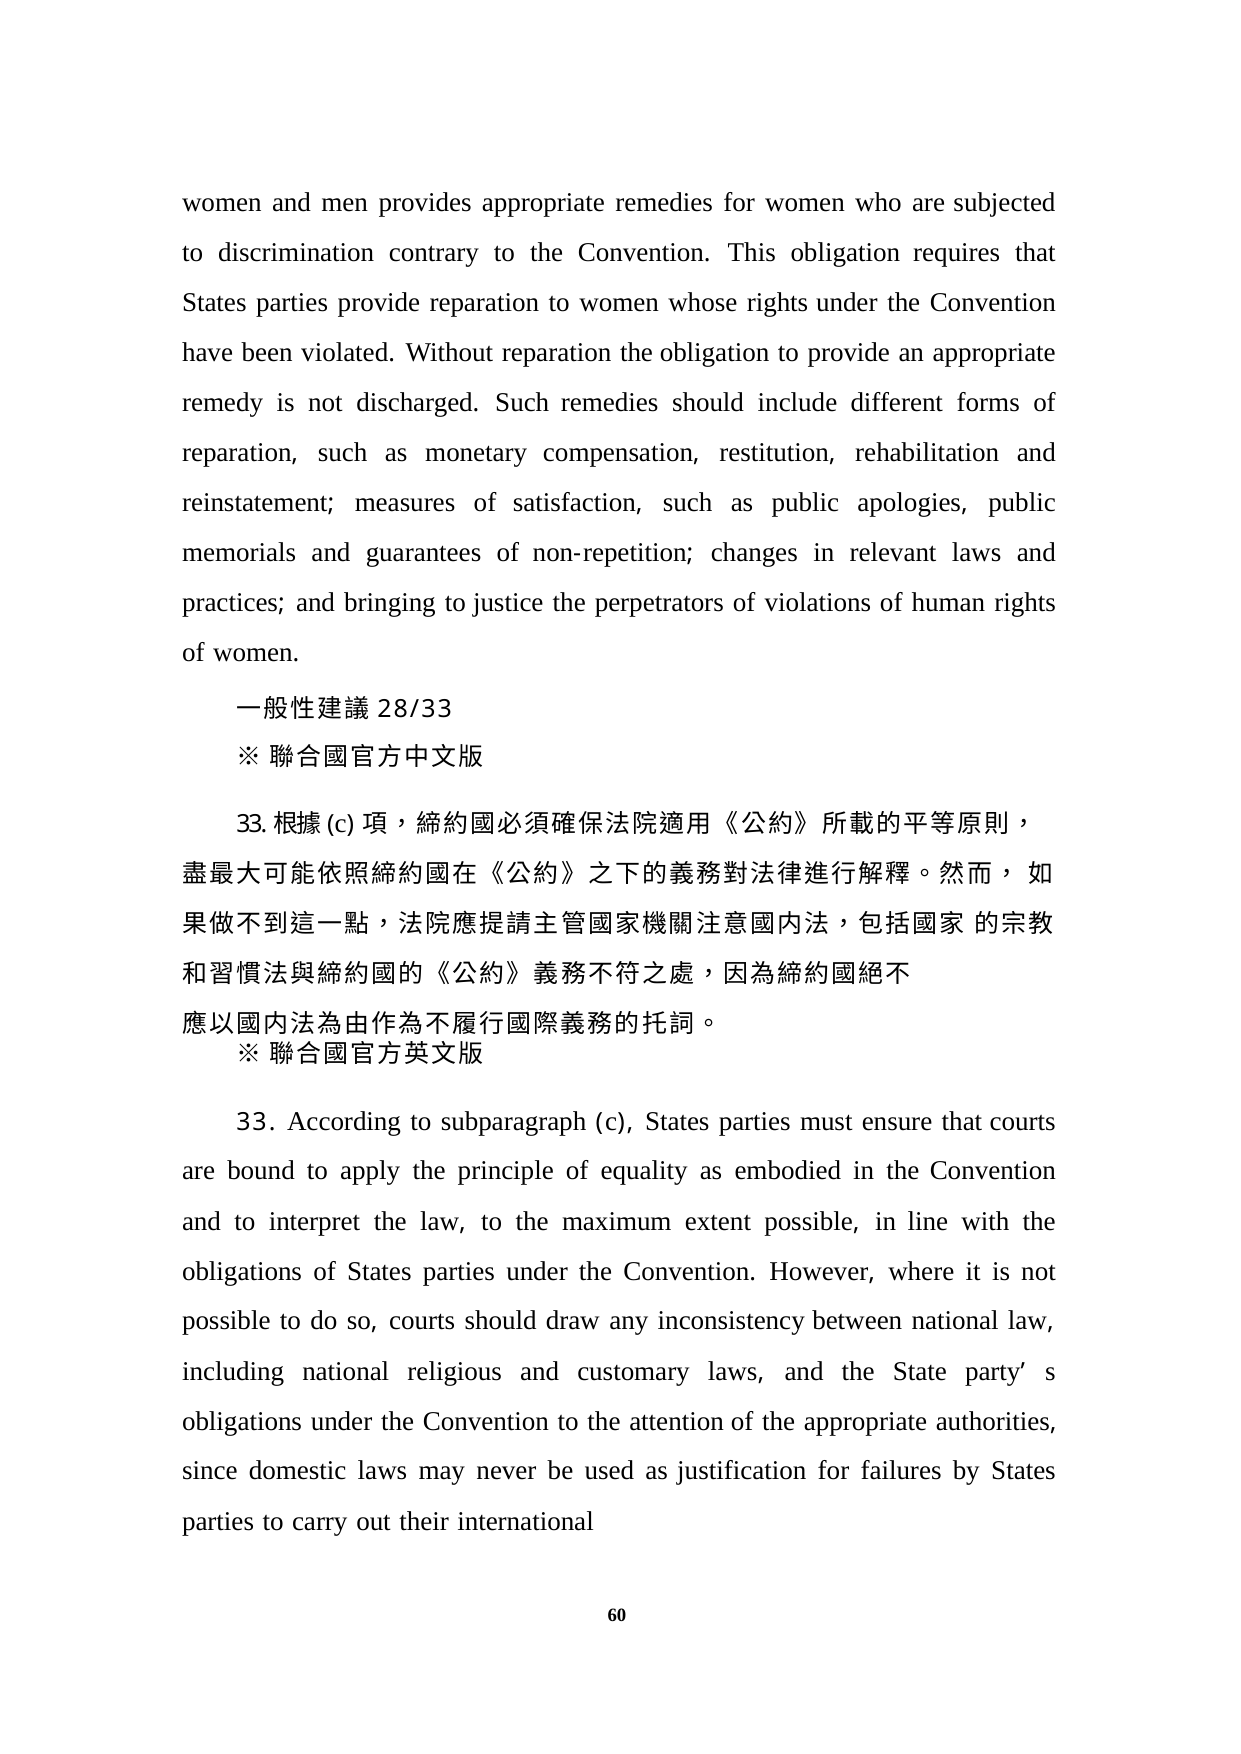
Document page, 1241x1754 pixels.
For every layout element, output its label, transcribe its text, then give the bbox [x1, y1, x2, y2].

text_box 60 [608, 1603, 633, 1623]
text_box women and men provides appropriate remedies for women who are subjected to discrimination contrary to the Convention. This obligation requires that States parties provide reparation to women whose rights under the Convention have been violated. Without reparation the obligation to provide an appropriate remedy is not discharged. Such remedies should include different forms of reparation, such as monetary compensation, restitution, rehabilitation and reinstatement; measures of satisfaction, such as public apologies, public memorials and guarantees of non-repetition; changes in relevant laws and practices; and bringing to justice the perpetrators of violations of human rights of women. 一般性建議28/33 ※聯合國官方中文版 33.根據(c)項，締約國必須確保法院適用《公約》所載的平等原則， 盡最大可能依照締約國在《公約》之下的義務對法律進行解釋。然而， 如果做不到這一點，法院應提請主管國家機關注意國内法，包括國家 的宗教和習慣法與締約國的《公約》義務不符之處，因為締約國絕不 應以國内法為由作為不履行國際義務的托詞。 ※聯合國官方英文版 33. According to subparagraph (c), States parties must ensure that courts are bound to apply the principle of equality as embodied in the Convention and to interpret the law, to the maximum extent possible, in line with the obligations of States parties under the Convention. However, where it is not possible to do so, courts should draw any inconsistency between national law, including national religious and customary laws, and the State party’ s obligations under the Convention to the attention of the appropriate authorities, since domestic laws may never be used as justification for failures by States parties to carry out their international [182, 166, 1059, 1549]
